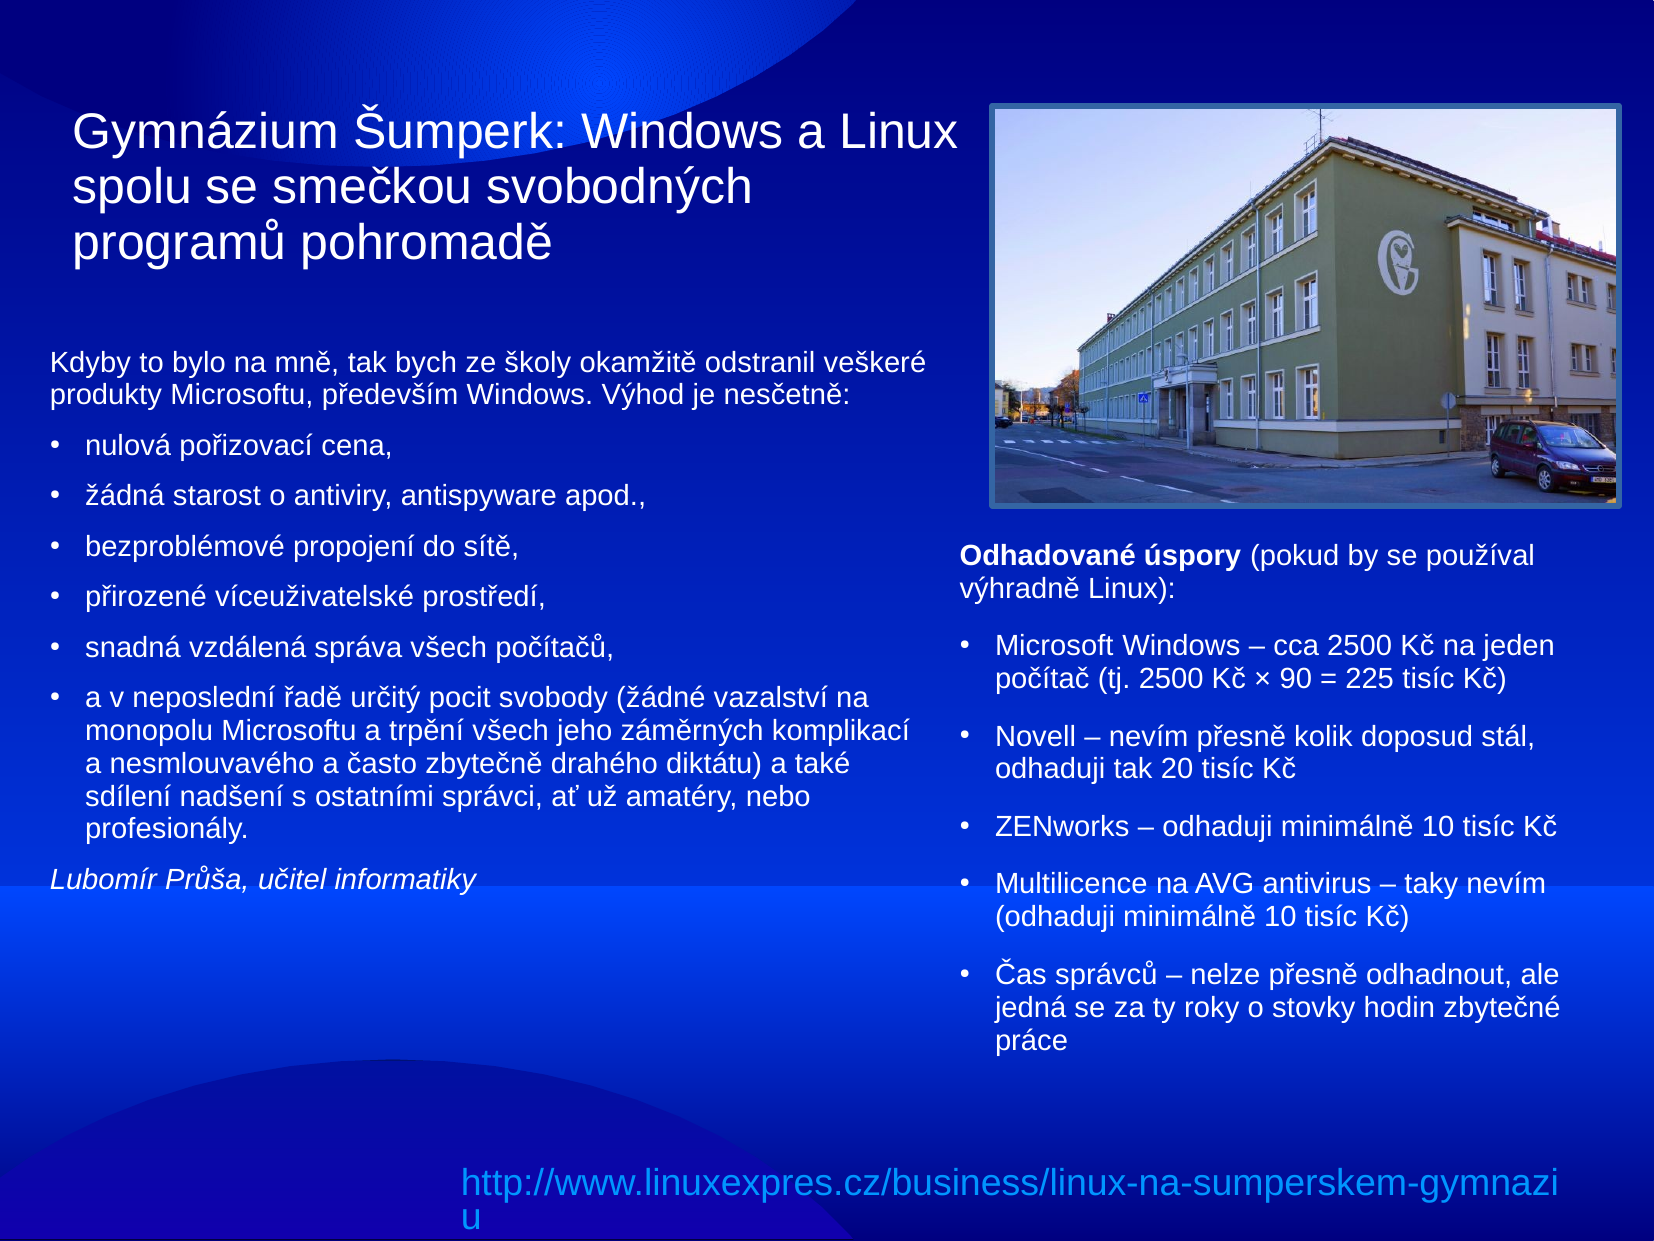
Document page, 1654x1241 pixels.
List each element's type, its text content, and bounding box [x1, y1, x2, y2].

text_box Kdyby to bylo na mně, tak bych ze školy okamžitě odstranil veškeré produkty Microsoftu, především Windows. Výhod je nesčetně: nulová pořizovací cena, žádná starost o antiviry, antispyware apod., bezproblémové propojení do sítě, přirozené víceuživatelské prostředí, snadná vzdálená správa všech počítačů, a v neposlední řadě určitý pocit svobody (žádné vazalství na monopolu Microsoftu a trpění všech jeho záměrných komplikací a nesmlouvavého a často zbytečně drahého diktátu) a také sdílení nadšení s ostatními správci, ať už amatéry, nebo profesionály. Lubomír Průša, učitel informatiky [34, 338, 945, 904]
text_box Odhadované úspory (pokud by se používal výhradně Linux): Microsoft Windows – cca 2500 Kč na jeden počítač (tj. 2500 Kč × 90 = 225 tisíc Kč) Novell – nevím přesně kolik doposud stál, odhaduji tak 20 tisíc Kč ZENworks – odhaduji minimálně 10 tisíc Kč Multilicence na AVG antivirus – taky nevím (odhaduji minimálně 10 tisíc Kč) Čas správců – nelze přesně odhadnout, ale jedná se za ty roky o stovky hodin zbytečné práce [944, 531, 1603, 1122]
text_box Gymnázium Šumperk: Windows a Linux spolu se smečkou svobodných programů pohromadě [57, 95, 975, 280]
text_box http://www.linuxexpres.cz/business/linux-na-sumperskem-gymnaziu [446, 1153, 1595, 1211]
picture [995, 108, 1616, 503]
